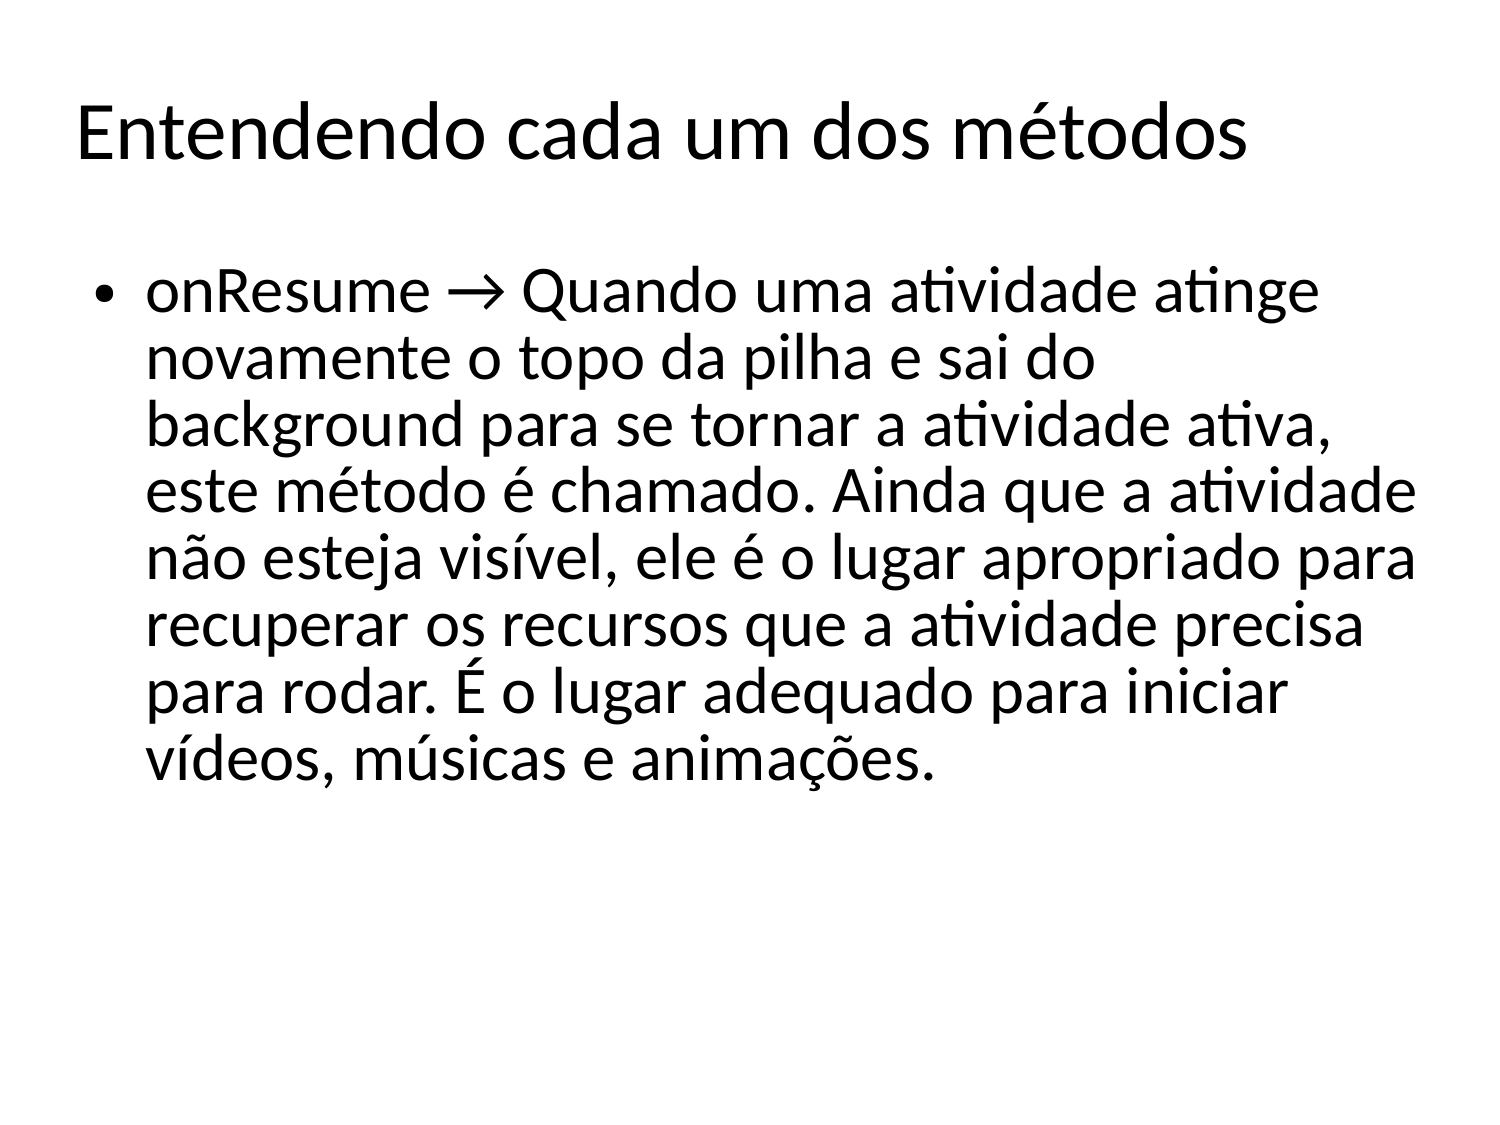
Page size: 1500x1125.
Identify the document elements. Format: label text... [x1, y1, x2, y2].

list onResume → Quando uma atividade atinge novamente o topo da pilha e sai do background para se tornar a atividade ativa, este método é chamado. Ainda que a atividade não esteja visível, ele é o lugar apropriado para recuperar os recursos que a atividade precisa para rodar. É o lugar adequado para iniciar vídeos, músicas e animações. [75, 262, 1425, 1005]
title Entendendo cada um dos métodos [75, 45, 1425, 233]
